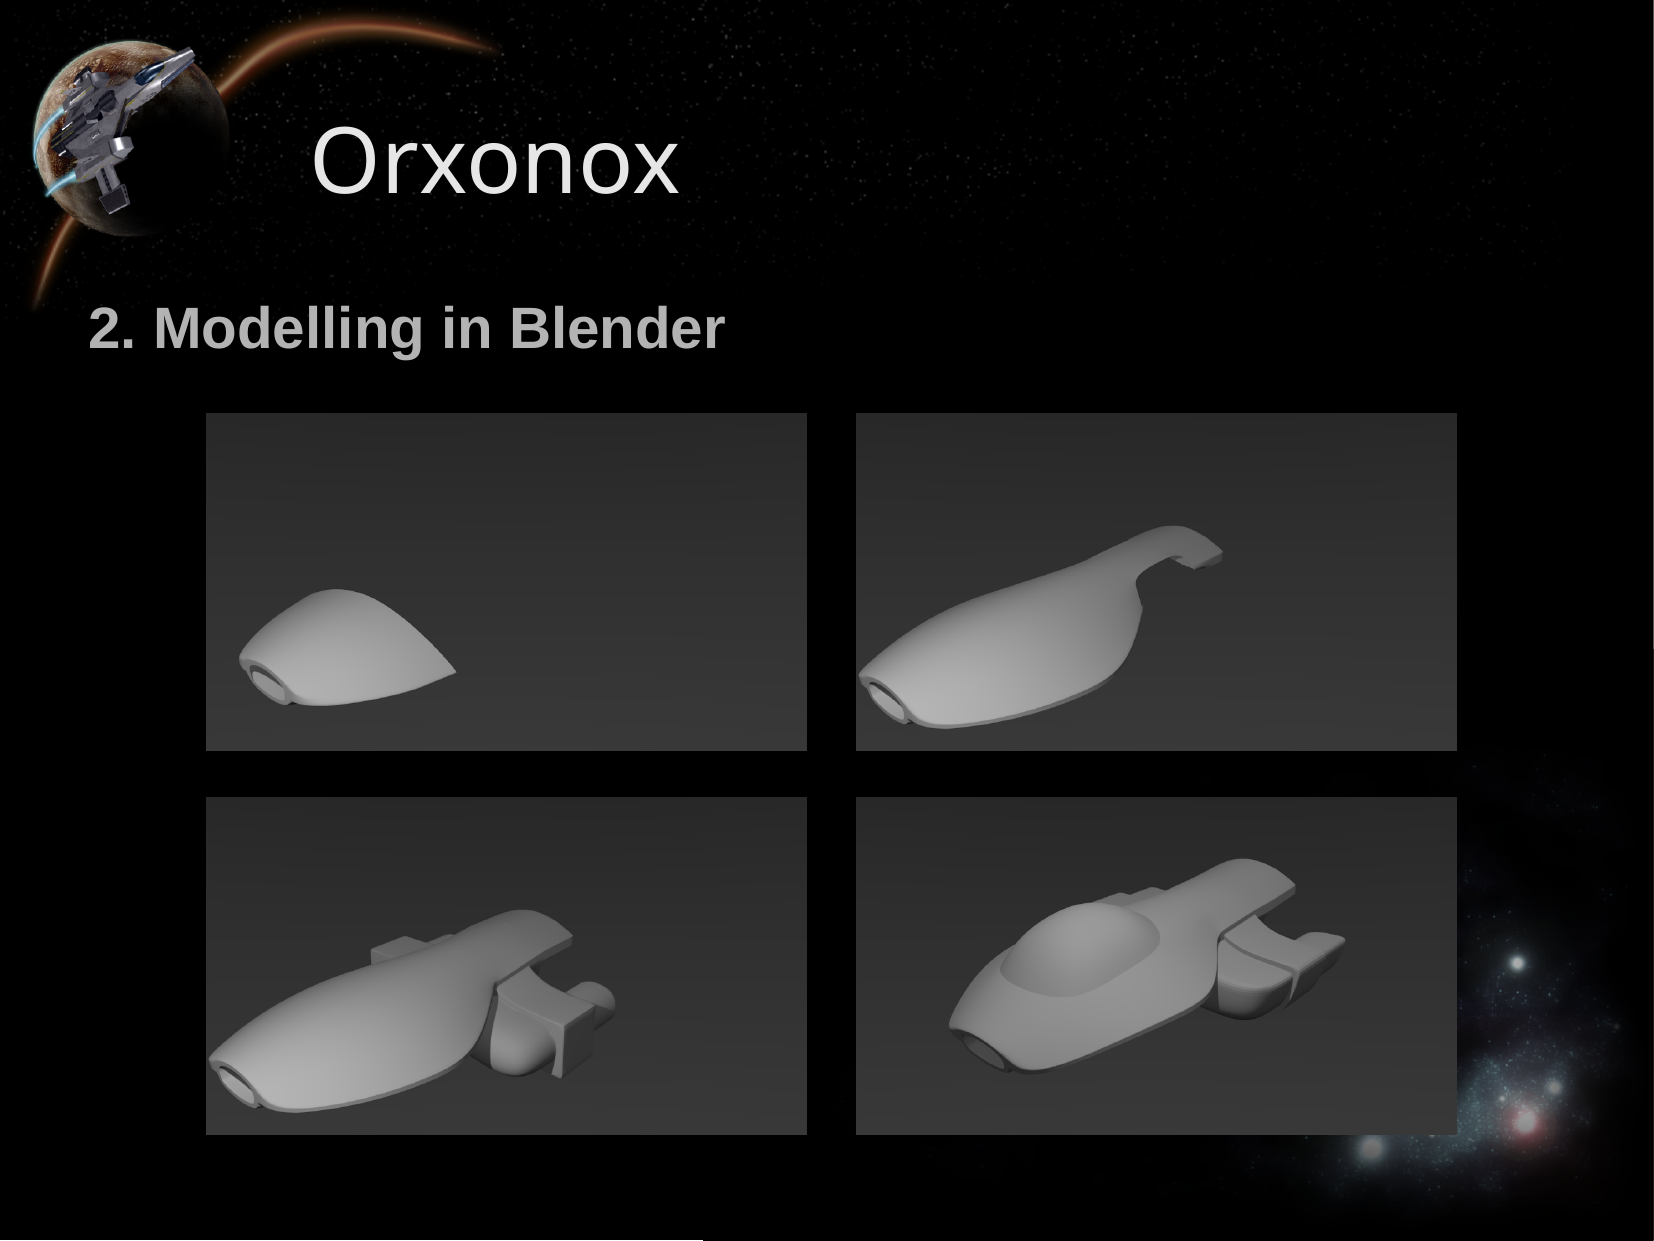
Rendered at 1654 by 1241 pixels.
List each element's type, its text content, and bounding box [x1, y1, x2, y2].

picture [0, 0, 1654, 1241]
title 2. Modelling in Blender [88, 289, 1577, 361]
